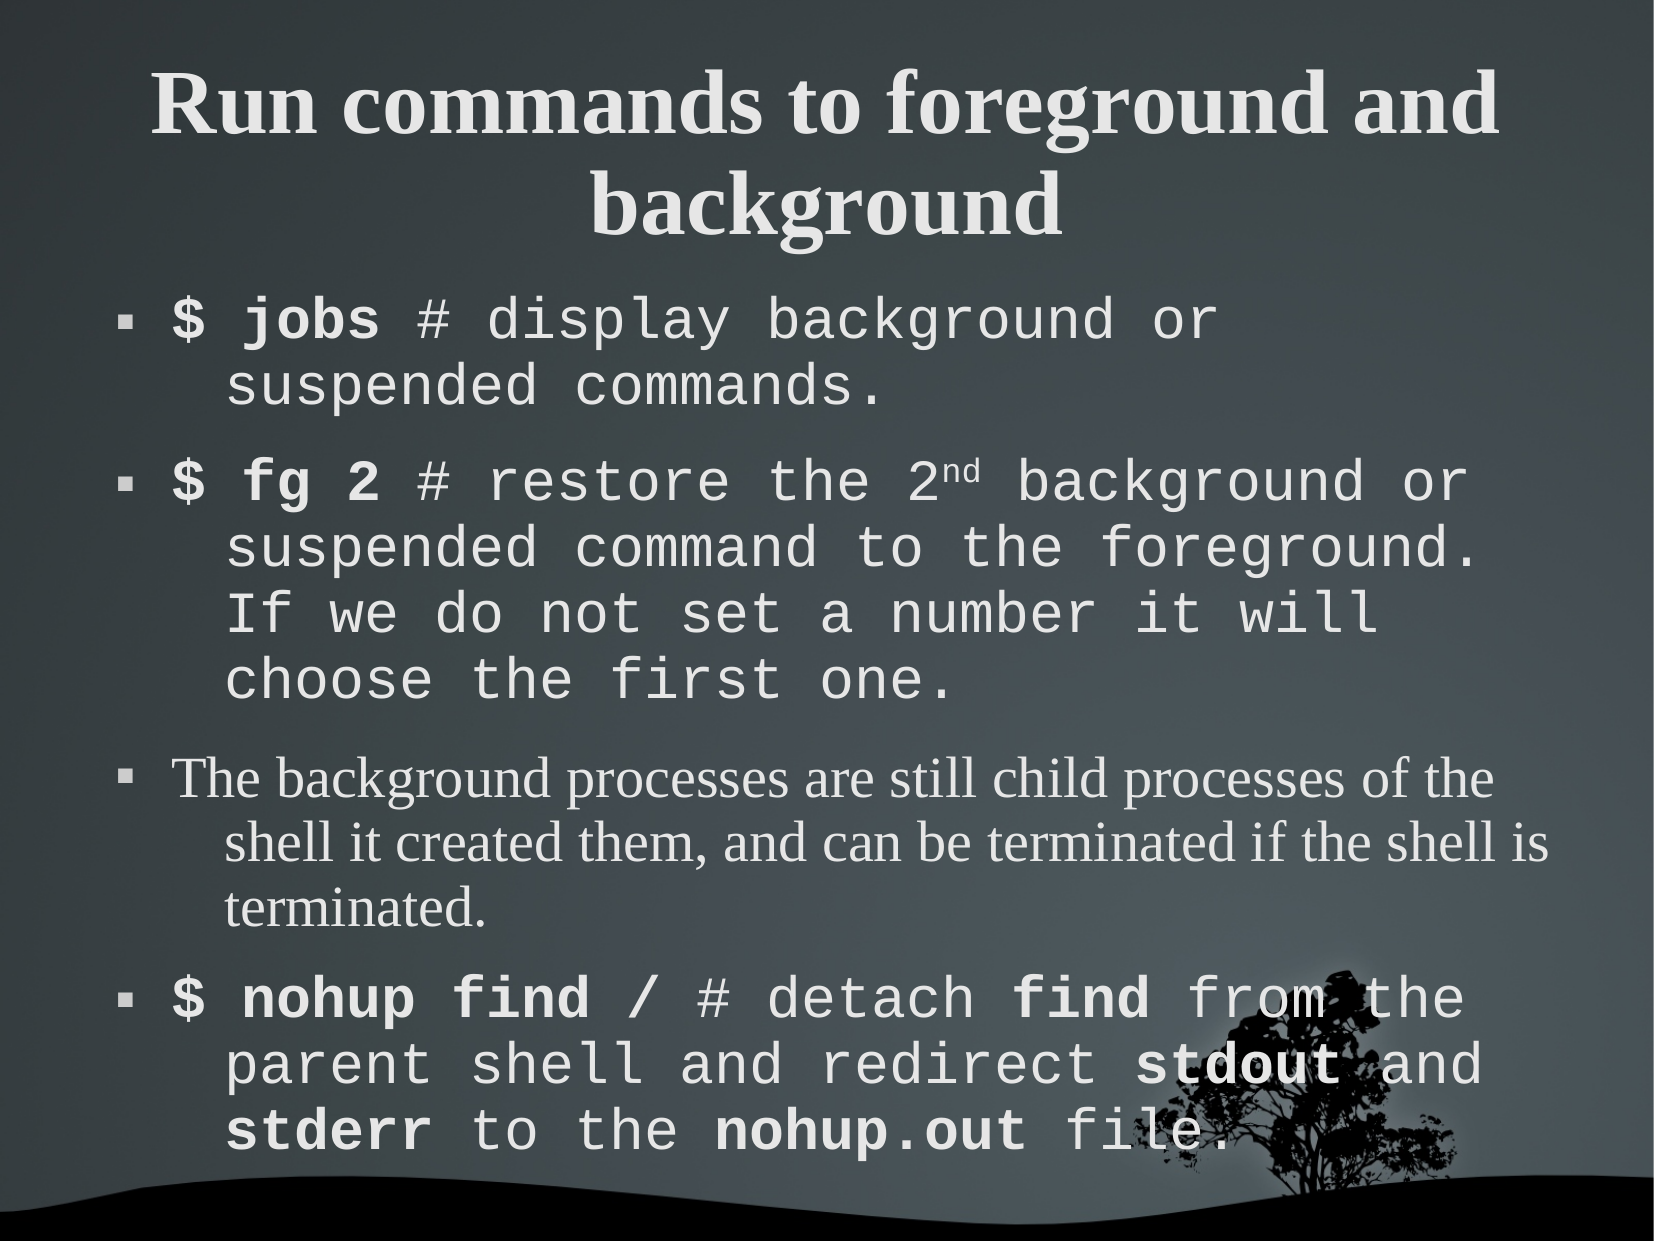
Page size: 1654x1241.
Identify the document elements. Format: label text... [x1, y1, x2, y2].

list $ jobs # display background or suspended commands. $ fg 2 # restore the 2nd background or suspended command to the foreground. If we do not set a number it will choose the first one. The background processes are still child processes of the shell it created them, and can be terminated if the shell is terminated. $ nohup find / # detach find from the parent shell and redirect stdout and stderr to the nohup.out file. [82, 290, 1571, 1182]
title Run commands to foreground and background [82, 33, 1571, 273]
picture [0, 0, 1654, 1241]
